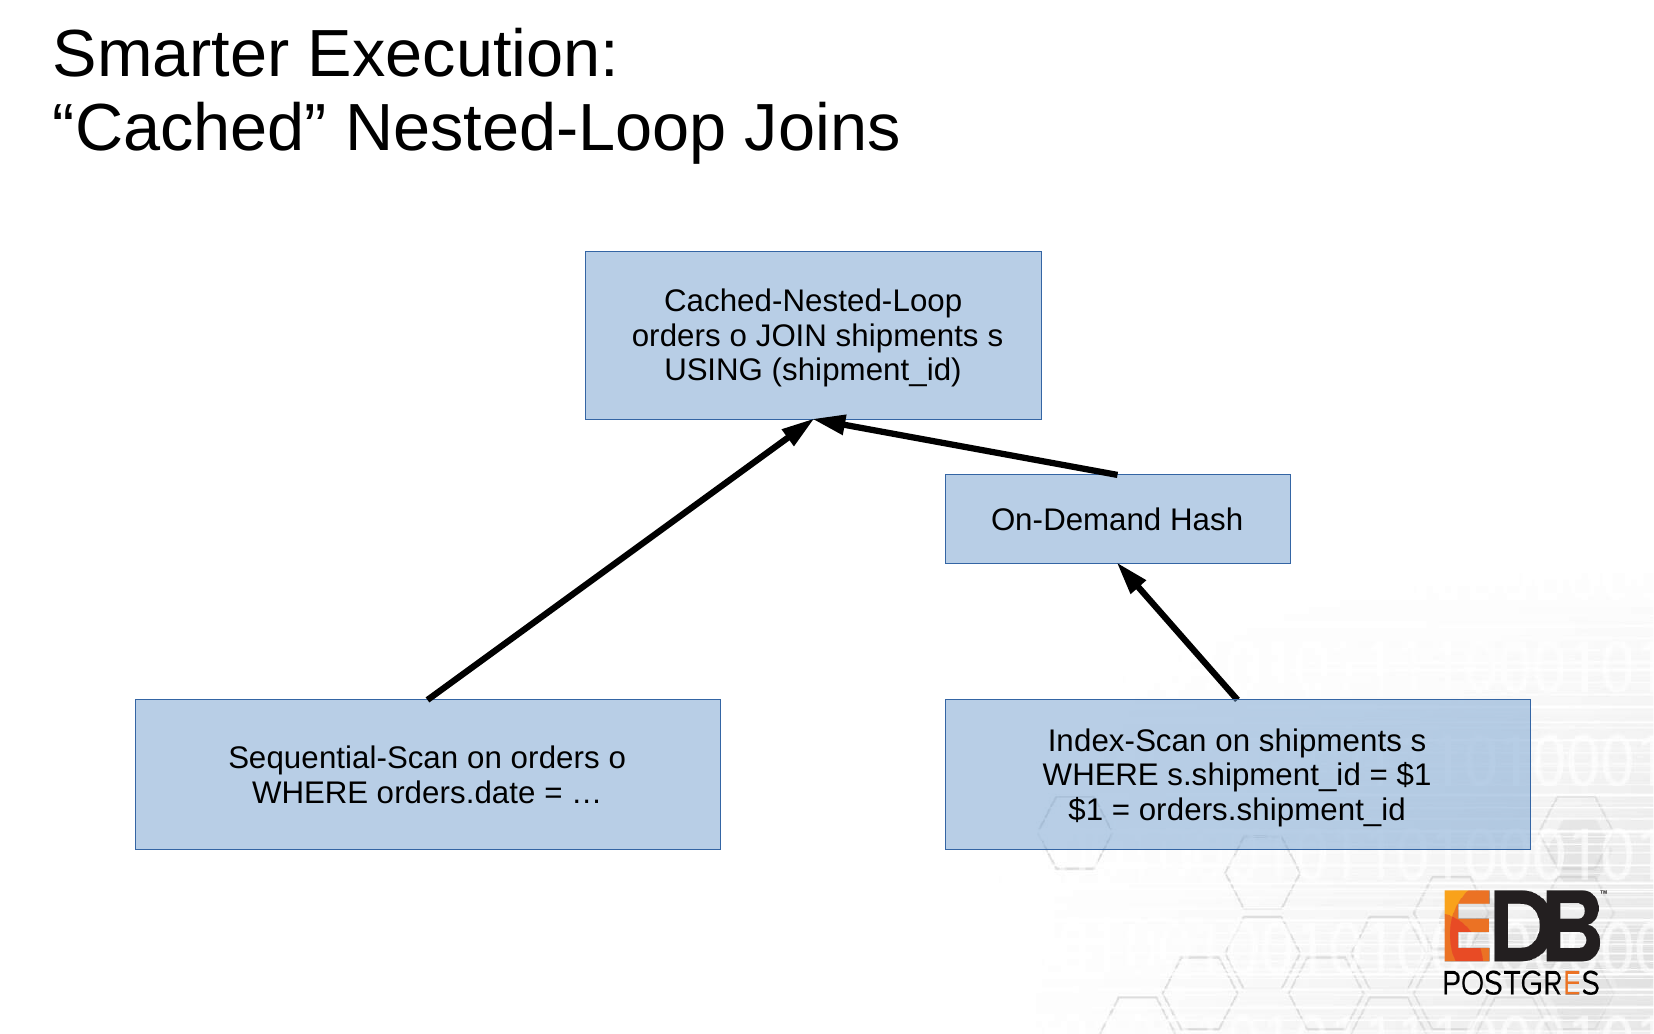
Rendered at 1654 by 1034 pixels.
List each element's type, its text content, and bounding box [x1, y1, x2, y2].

text_box Sequential-Scan on orders o WHERE orders.date = … [135, 699, 721, 850]
title Smarter Execution: “Cached” Nested-Loop Joins [52, 15, 1318, 166]
text_box Cached-Nested-Loop orders o JOIN shipments s USING (shipment_id) [585, 251, 1042, 420]
picture [0, 0, 1654, 1034]
text_box Index-Scan on shipments s WHERE s.shipment_id = $1 $1 = orders.shipment_id [945, 699, 1531, 850]
text_box On-Demand Hash [945, 474, 1291, 564]
